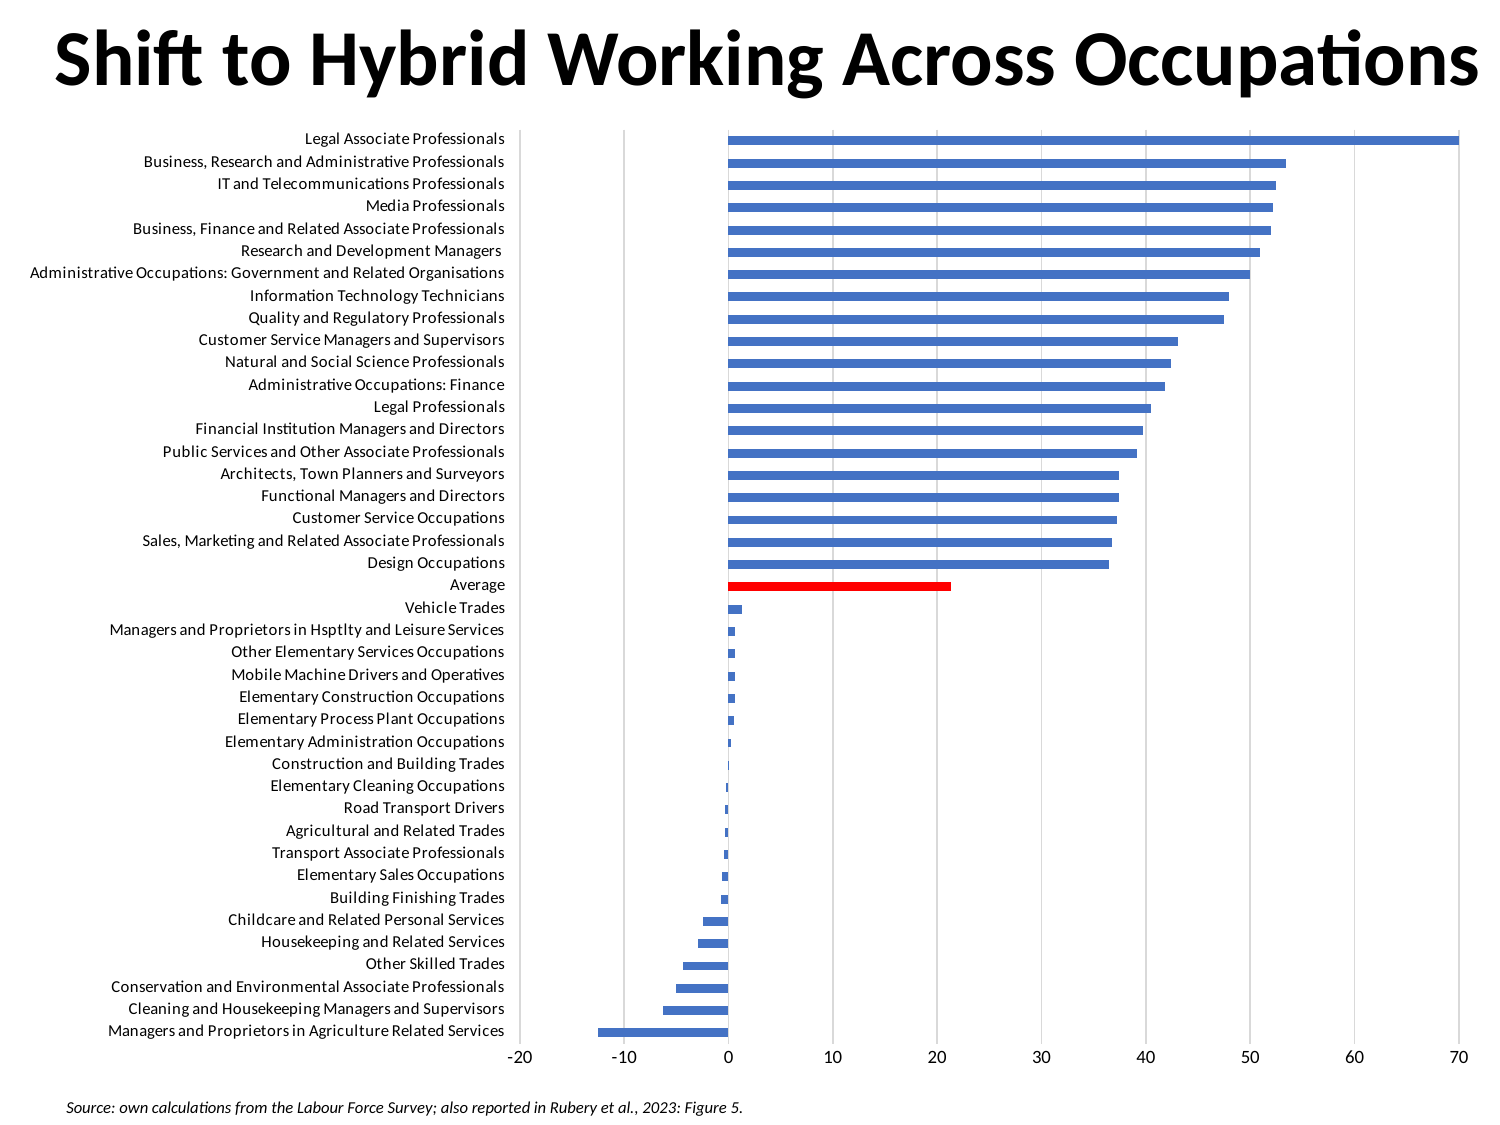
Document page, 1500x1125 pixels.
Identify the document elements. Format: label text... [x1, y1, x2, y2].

text_box Shift to Hybrid Working Across Occupations [39, 0, 1500, 111]
text_box Source: own calculations from the Labour Force Survey; also reported in Rubery et al., 2023: Figure 5. [51, 1089, 1113, 1125]
chart [0, 110, 1499, 1089]
